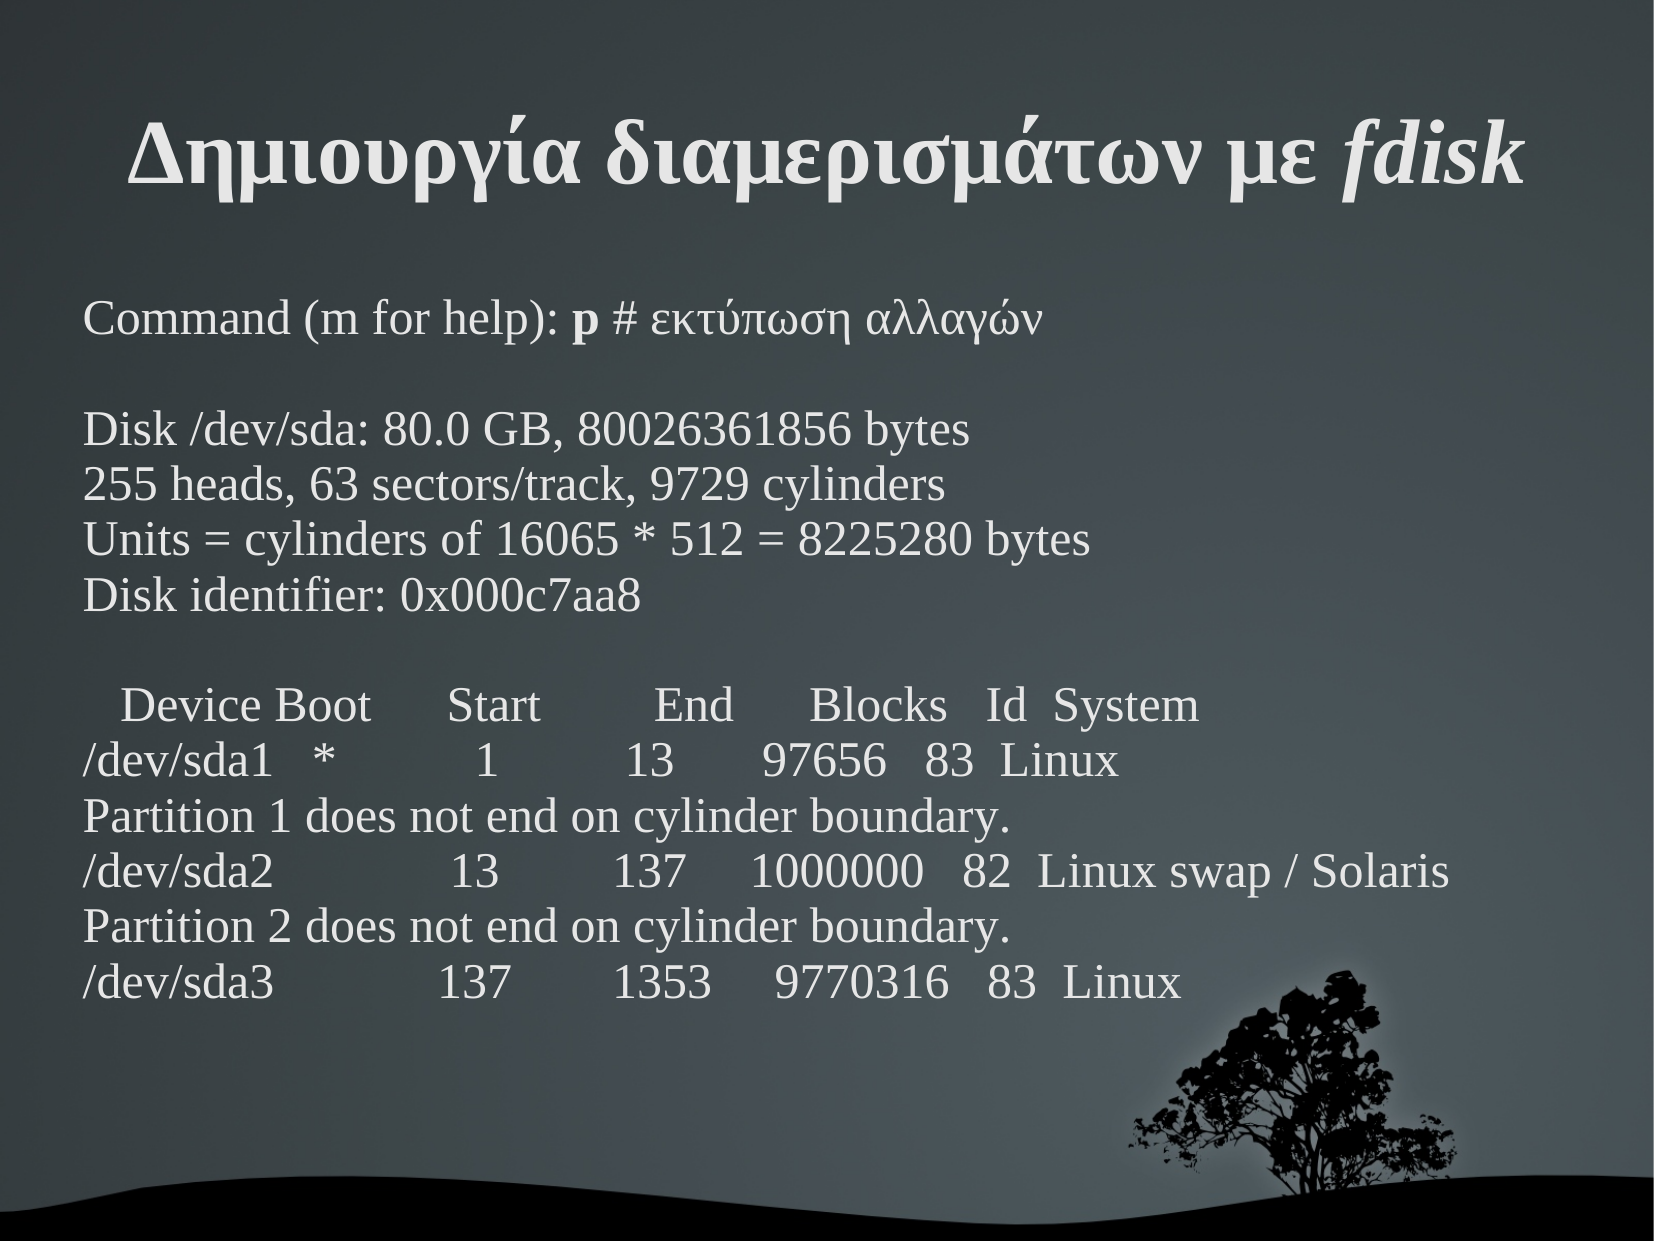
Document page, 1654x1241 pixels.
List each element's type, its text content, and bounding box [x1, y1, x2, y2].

picture [0, 0, 1654, 1241]
list Command (m for help): p # εκτύπωση αλλαγών Disk /dev/sda: 80.0 GB, 80026361856 bytes 255 heads, 63 sectors/track, 9729 cylinders Units = cylinders of 16065 * 512 = 8225280 bytes Disk identifier: 0x000c7aa8 Device Boot Start End Blocks Id System /dev/sda1 * 1 13 97656 83 Linux Partition 1 does not end on cylinder boundary. /dev/sda2 13 137 1000000 82 Linux swap / Solaris Partition 2 does not end on cylinder boundary. /dev/sda3 137 1353 9770316 83 Linux [82, 290, 1571, 1142]
title Δημιουργία διαμερισμάτων με fdisk [82, 49, 1572, 257]
